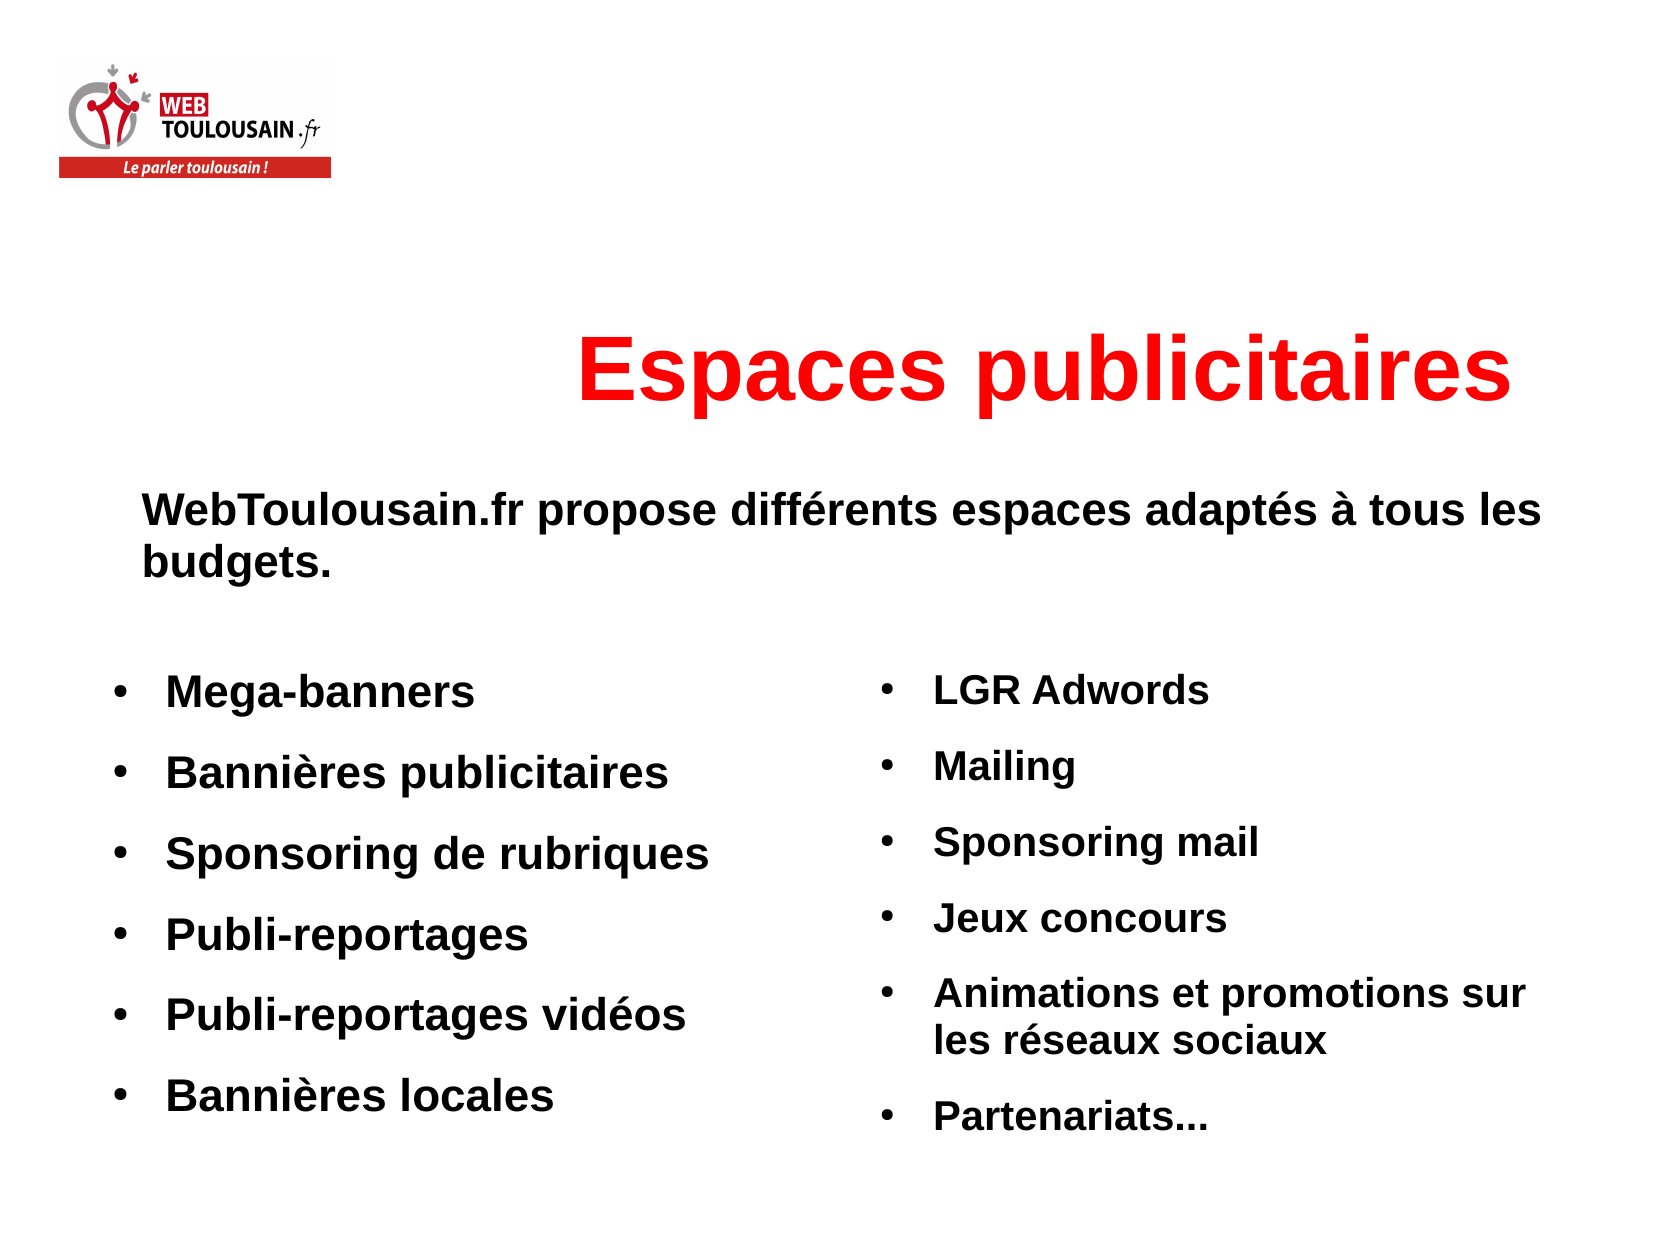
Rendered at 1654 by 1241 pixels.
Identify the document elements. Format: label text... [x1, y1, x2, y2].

list LGR Adwords Mailing Sponsoring mail Jeux concours Animations et promotions sur les réseaux sociaux Partenariats... [862, 626, 1562, 1148]
list WebToulousain.fr propose différents espaces adaptés à tous les budgets. [70, 484, 1595, 626]
title Espaces publicitaires [472, 265, 1619, 473]
picture [59, 58, 331, 178]
list Mega-banners Bannières publicitaires Sponsoring de rubriques Publi-reportages Publi-reportages vidéos Bannières locales [94, 626, 792, 1146]
